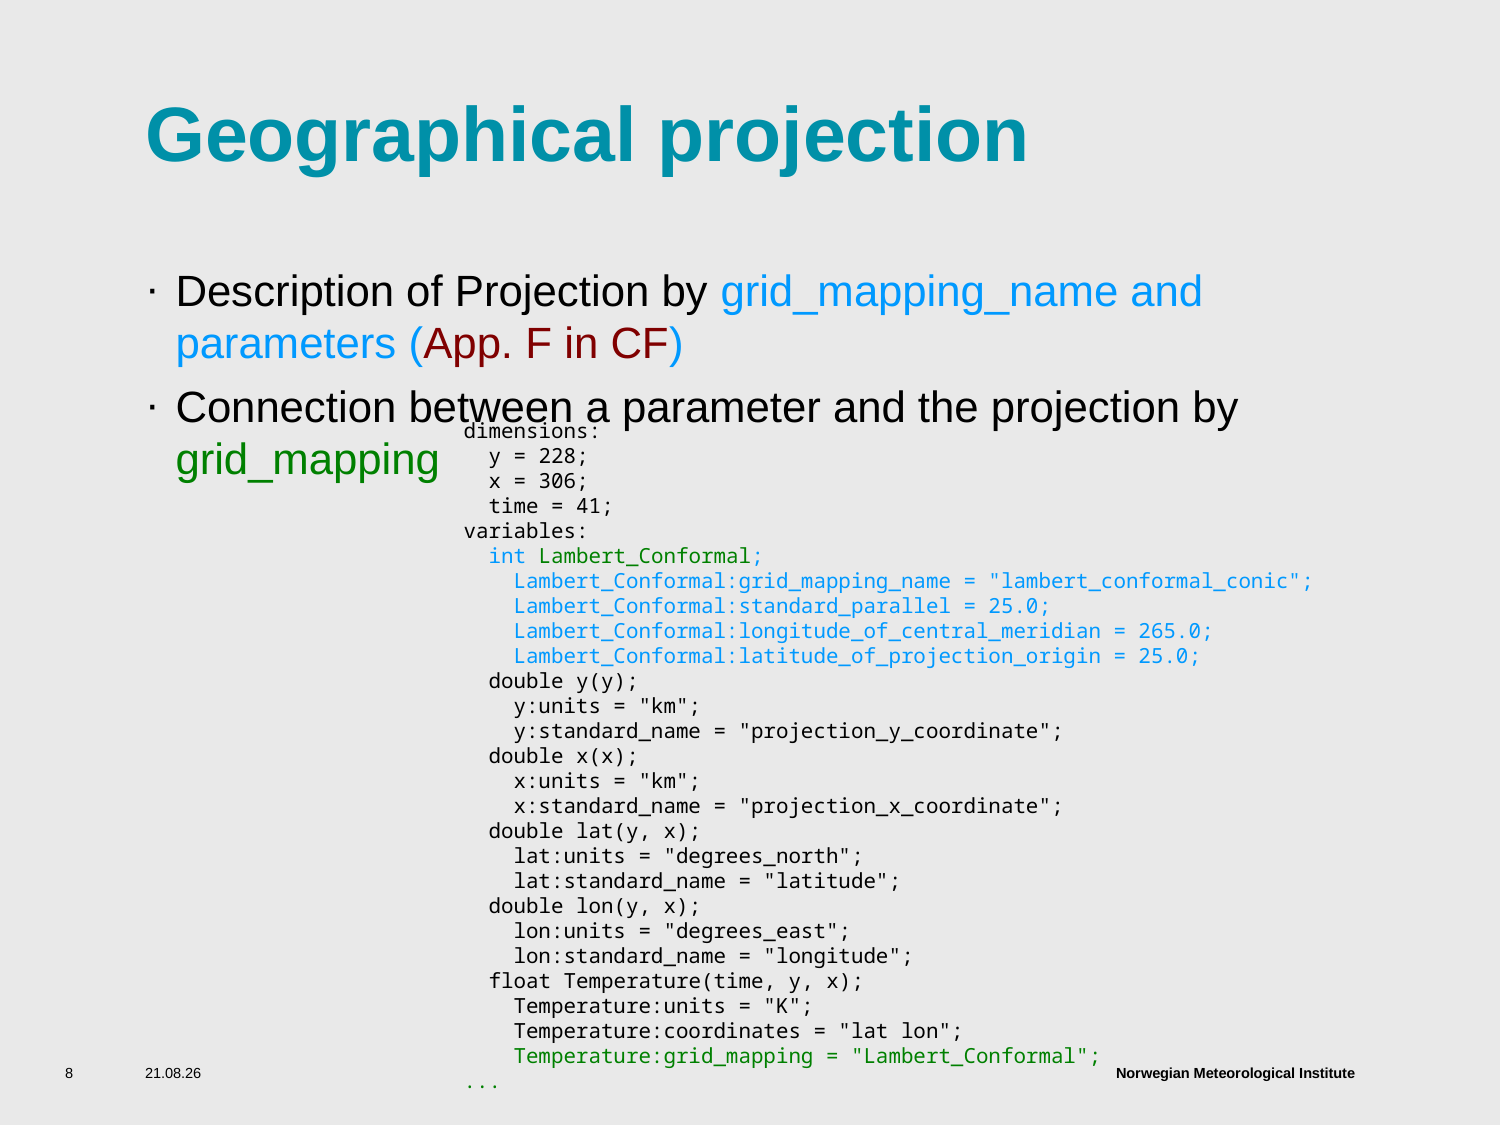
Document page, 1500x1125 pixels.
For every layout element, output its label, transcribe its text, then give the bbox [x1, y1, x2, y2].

title Geographical projection [145, 83, 1355, 178]
list Description of Projection by grid_mapping_name and parameters (App. F in CF) Connection between a parameter and the projection by grid_mapping [145, 262, 1355, 915]
text_box dimensions: y = 228; x = 306; time = 41; variables: int Lambert_Conformal; Lambert_Conformal:grid_mapping_name = "lambert_conformal_conic"; Lambert_Conformal:standard_parallel = 25.0; Lambert_Conformal:longitude_of_central_meridian = 265.0; Lambert_Conformal:latitude_of_projection_origin = 25.0; double y(y); y:units = "km"; y:standard_name = "projection_y_coordinate"; double x(x); x:units = "km"; x:standard_name = "projection_x_coordinate"; double lat(y, x); lat:units = "degrees_north"; lat:standard_name = "latitude"; double lon(y, x); lon:units = "degrees_east"; lon:standard_name = "longitude"; float Temperature(time, y, x); Temperature:units = "K"; Temperature:coordinates = "lat lon"; Temperature:grid_mapping = "Lambert_Conformal"; ... [448, 410, 1329, 1125]
